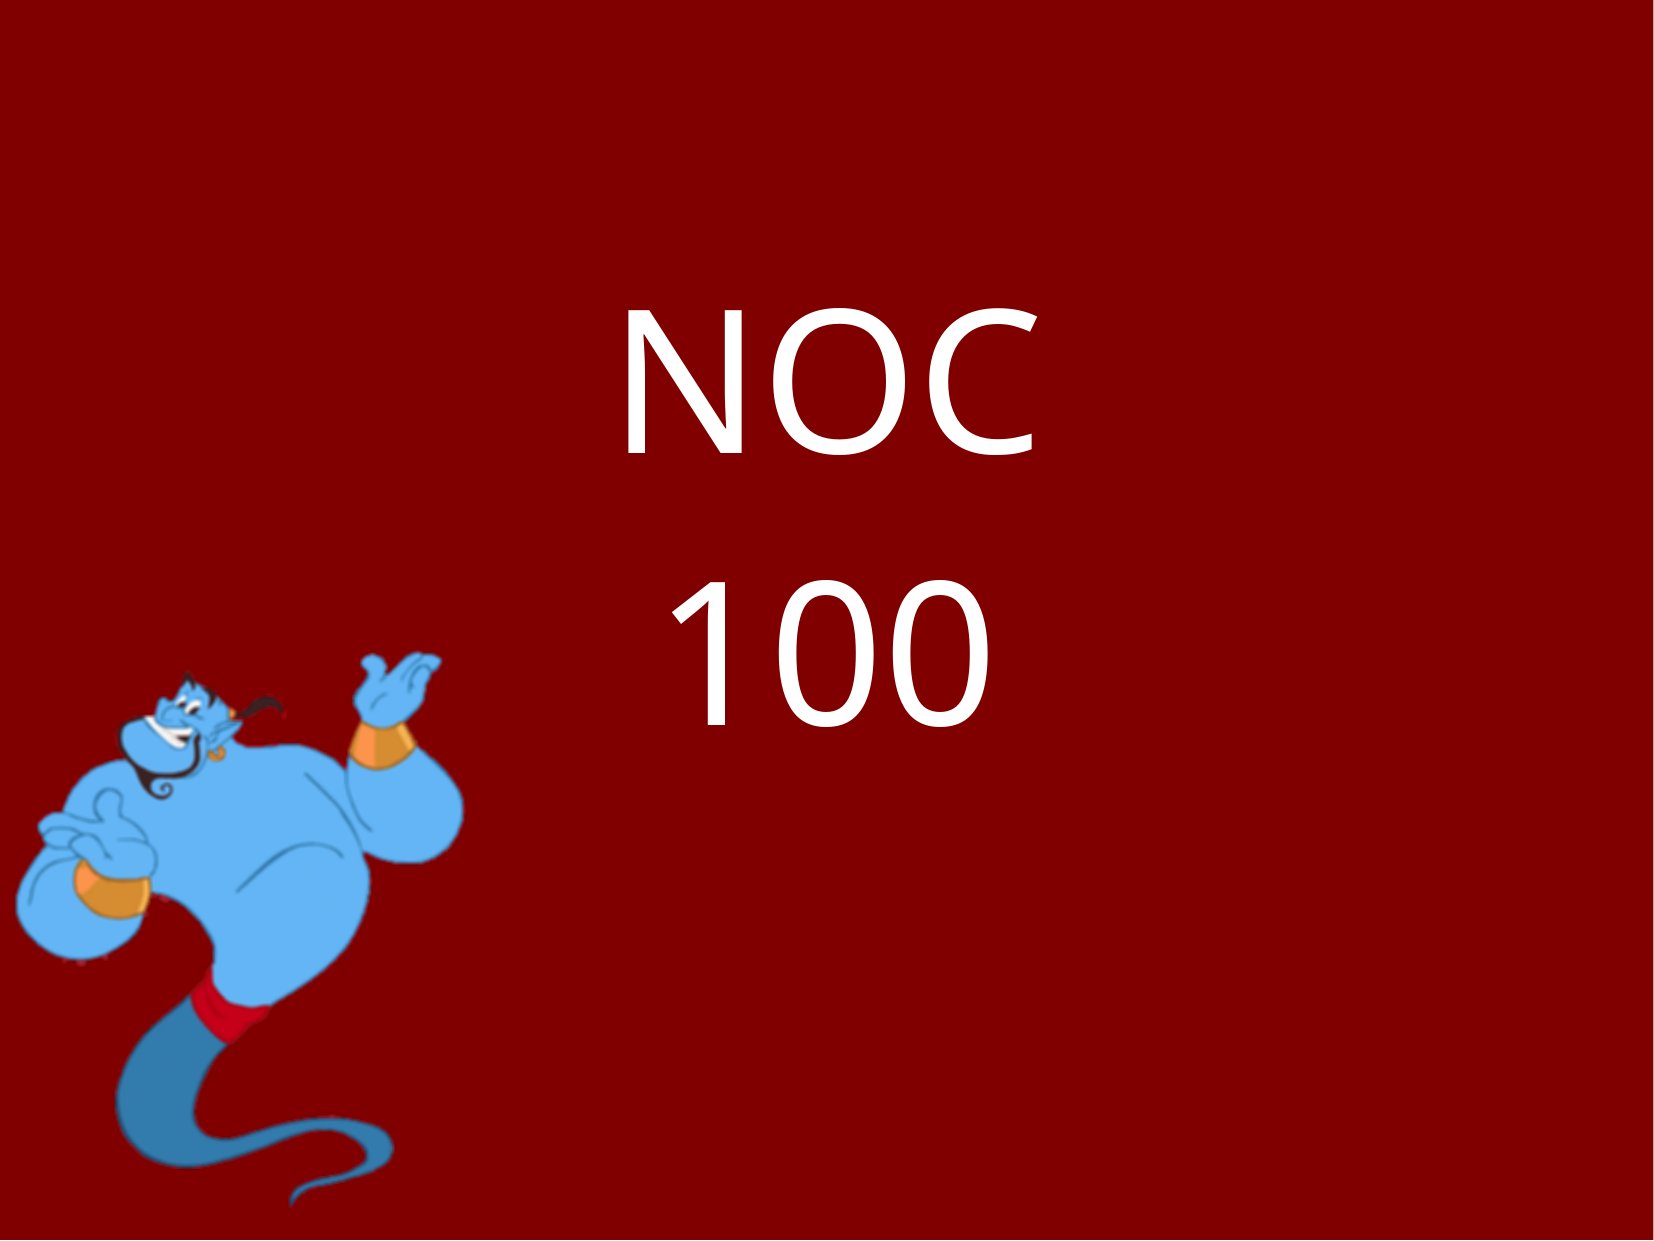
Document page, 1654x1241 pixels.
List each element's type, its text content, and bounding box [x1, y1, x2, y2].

subtitle NOC 100 [82, 49, 1571, 975]
picture [7, 620, 473, 1241]
